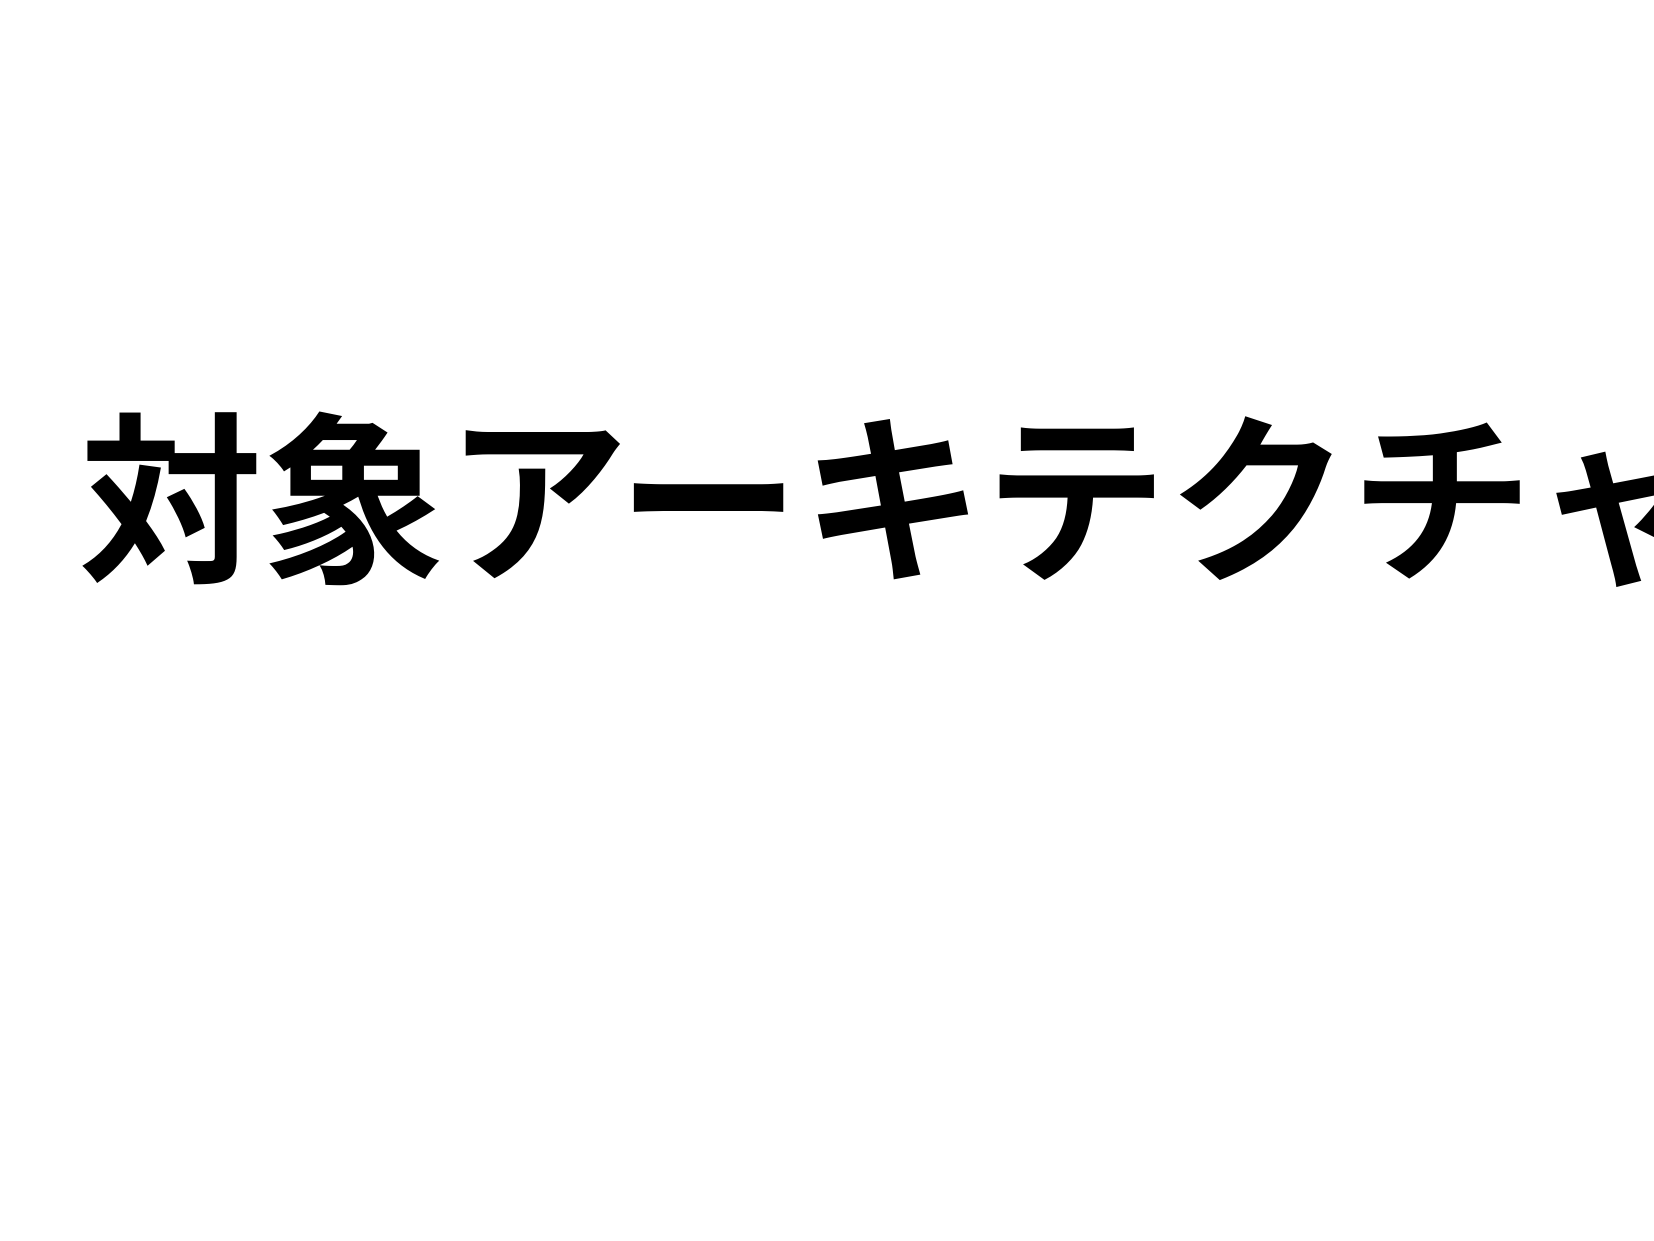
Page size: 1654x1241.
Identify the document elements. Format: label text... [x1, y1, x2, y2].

text_box 対象アーキテクチャ [64, 348, 1595, 562]
